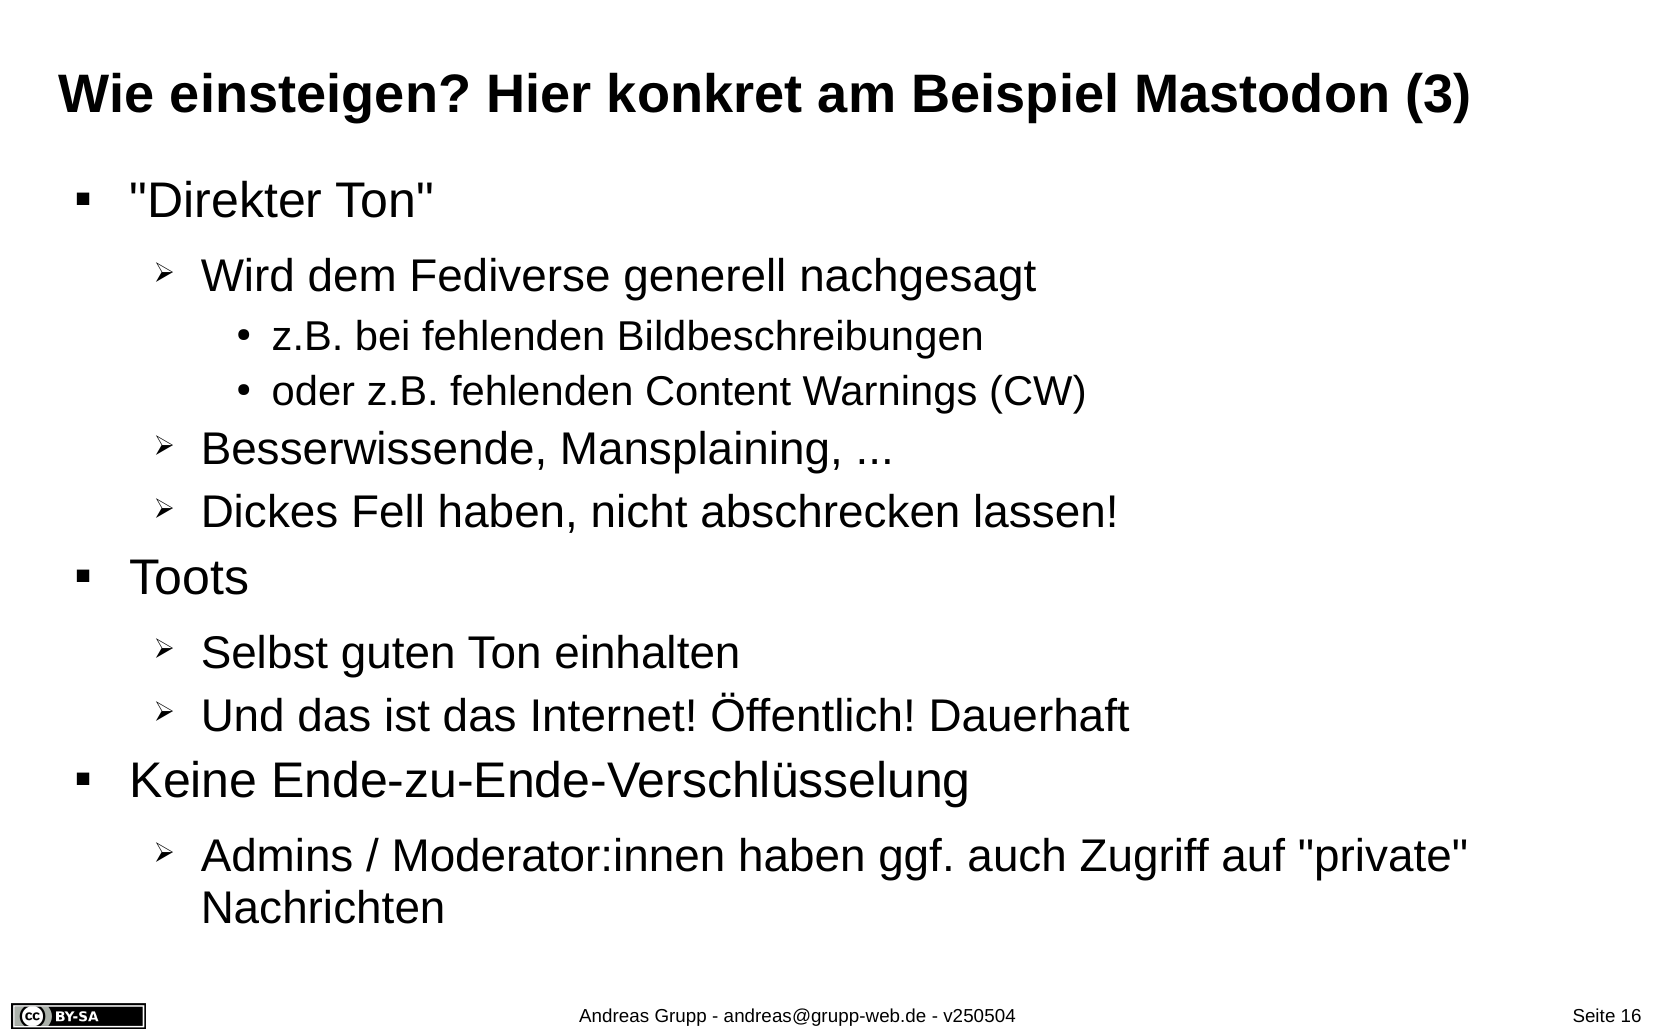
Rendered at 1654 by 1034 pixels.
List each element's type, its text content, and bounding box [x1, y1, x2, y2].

picture [11, 1003, 146, 1029]
title Wie einsteigen? Hier konkret am Beispiel Mastodon (3) [59, 24, 1625, 165]
list "Direkter Ton" Wird dem Fediverse generell nachgesagt z.B. bei fehlenden Bildbeschreibungen oder z.B. fehlenden Content Warnings (CW) Besserwissende, Mansplaining, ... Dickes Fell haben, nicht abschrecken lassen! Toots Selbst guten Ton einhalten Und das ist das Internet! Öffentlich! Dauerhaft Keine Ende-zu-Ende-Verschlüsselung Admins / Moderator:innen haben ggf. auch Zugriff auf "private" Nachrichten [59, 172, 1595, 952]
